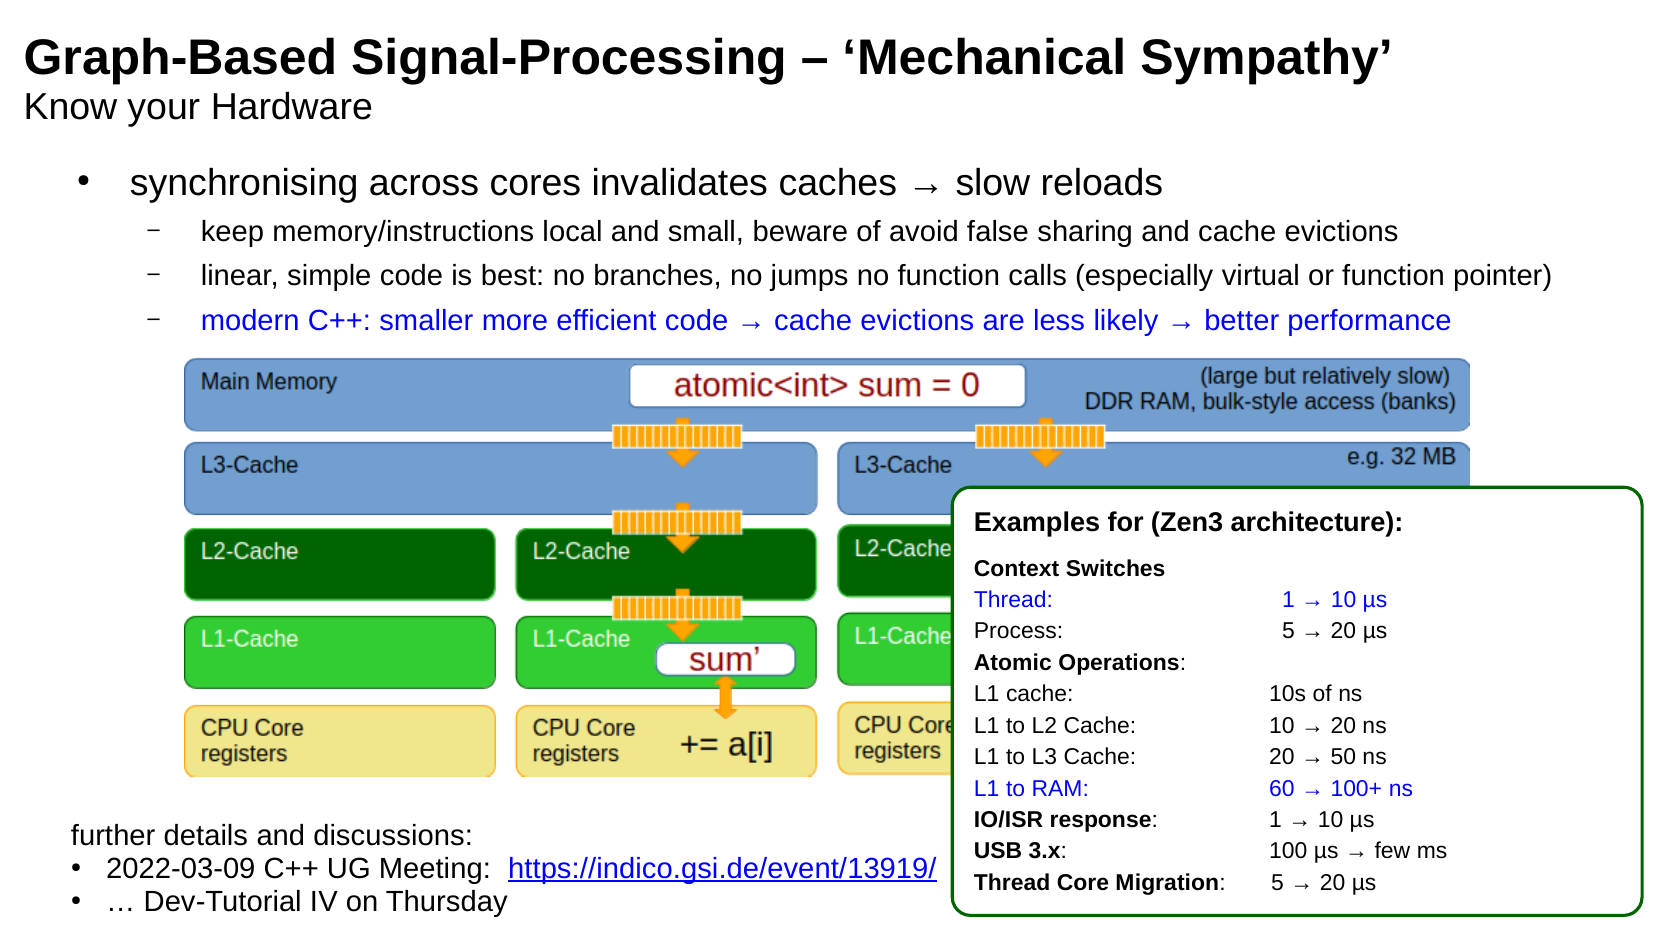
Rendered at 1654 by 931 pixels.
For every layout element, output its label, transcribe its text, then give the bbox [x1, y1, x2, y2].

text_box further details and discussions: 2022-03-09 C++ UG Meeting: https://indico.gsi.de/event/13919/ … Dev-Tutorial IV on Thursday [56, 812, 1220, 926]
text_box synchronising across cores invalidates caches → slow reloads keep memory/instructions local and small, beware of avoid false sharing and cache evictions linear, simple code is best: no branches, no jumps no function calls (especially virtual or function pointer) modern C++: smaller more efficient code → cache evictions are less likely → better performance [44, 153, 1610, 345]
picture [184, 357, 1470, 777]
title Graph-Based Signal-Processing – ‘Mechanical Sympathy’ Know your Hardware [23, 29, 1638, 128]
text_box Examples for (Zen3 architecture): Context Switches Thread: 1 → 10 µs Process: 5 → 20 µs Atomic Operations: L1 cache: 10s of ns L1 to L2 Cache: 10 → 20 ns L1 to L3 Cache: 20 → 50 ns L1 to RAM: 60 → 100+ ns IO/ISR response: 1 → 10 µs USB 3.x: 100 µs → few ms Thread Core Migration: 5 → 20 µs [952, 487, 1643, 916]
